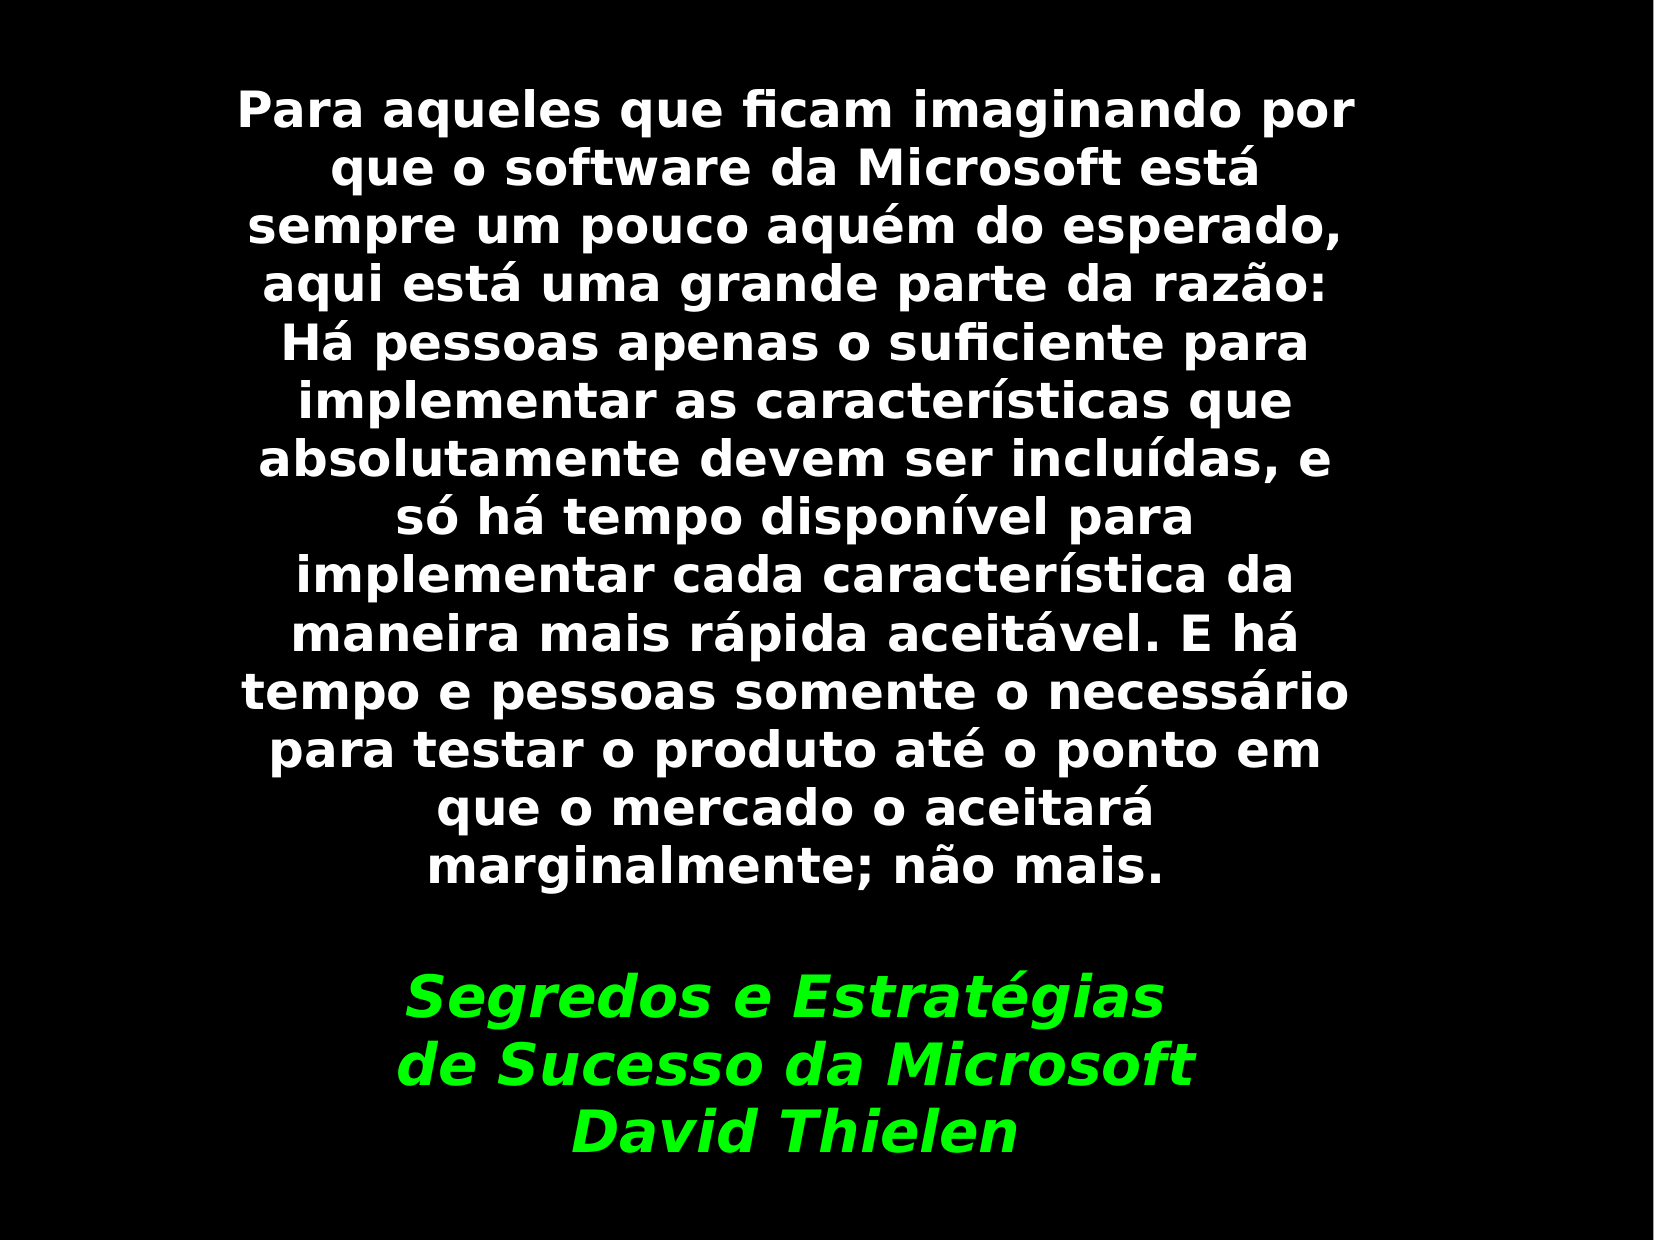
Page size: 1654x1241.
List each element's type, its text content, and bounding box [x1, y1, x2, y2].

title Para aqueles que ficam imaginando por que o software da Microsoft está sempre um pouco aquém do esperado, aqui está uma grande parte da razão: Há pessoas apenas o suficiente para implementar as características que absolutamente devem ser incluídas, e só há tempo disponível para implementar cada característica da maneira mais rápida aceitável. E há tempo e pessoas somente o necessário para testar o produto até o ponto em que o mercado o aceitará marginalmente; não mais. Segredos e Estratégias de Sucesso da Microsoft David Thielen [225, 42, 1367, 1206]
